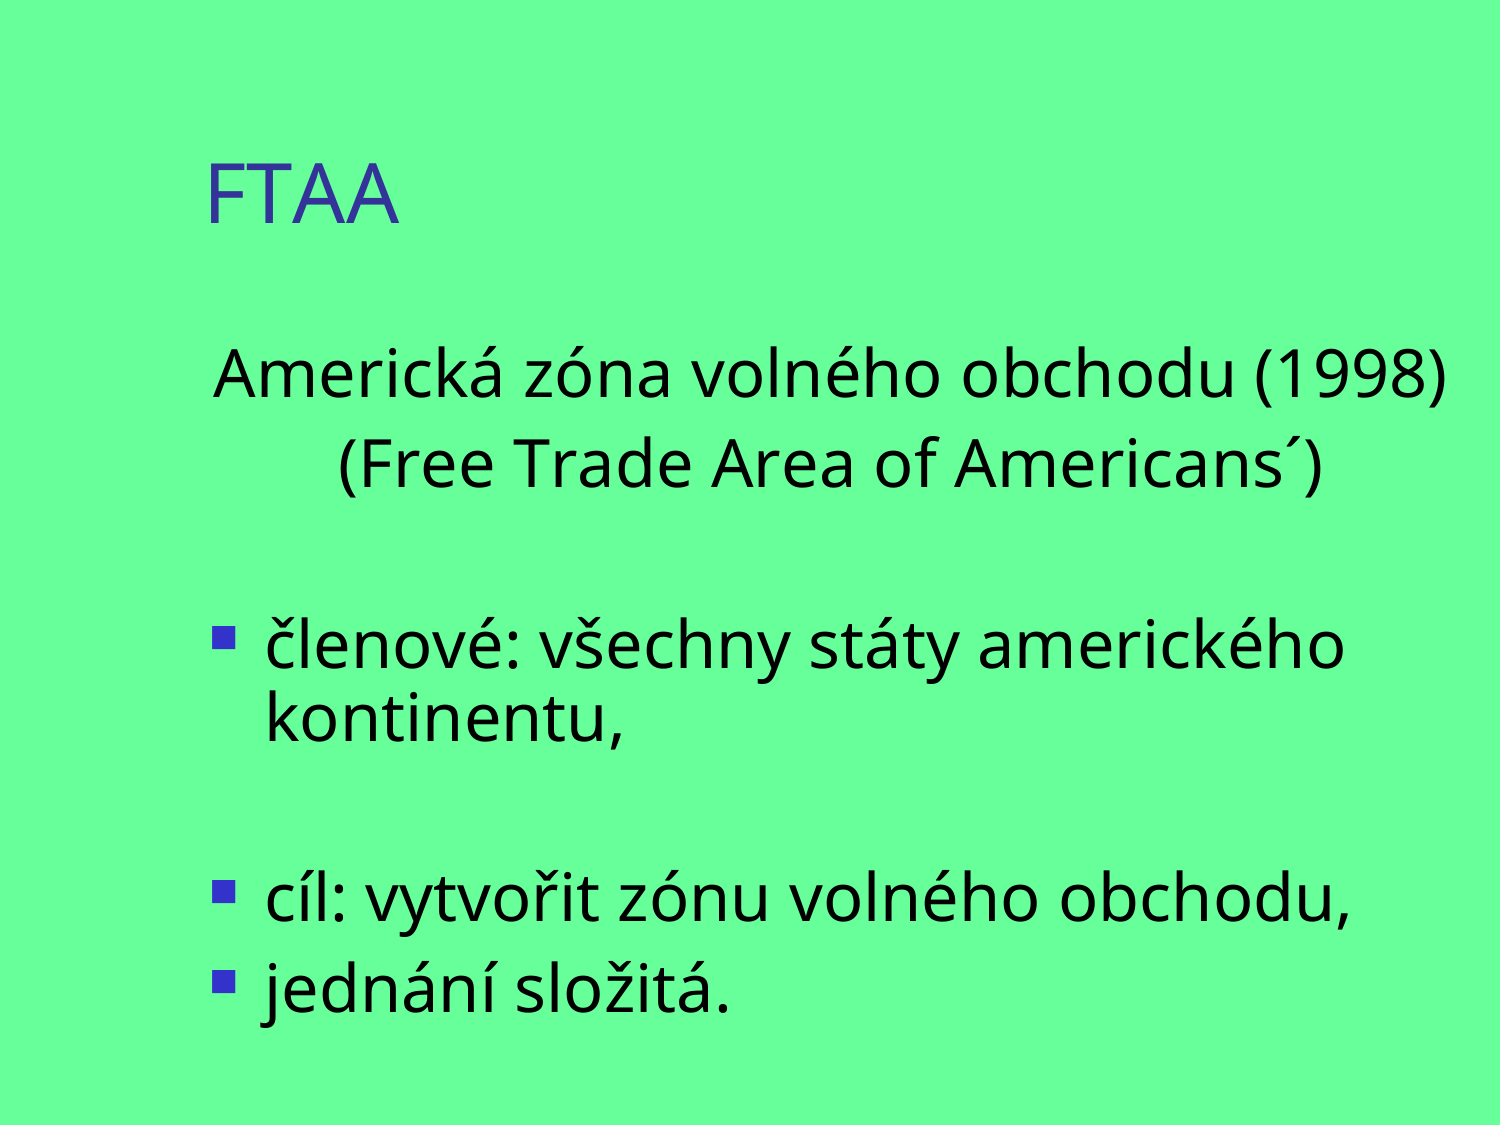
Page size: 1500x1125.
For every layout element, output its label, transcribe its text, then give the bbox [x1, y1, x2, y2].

title FTAA [188, 7, 1468, 248]
list Americká zóna volného obchodu (1998) (Free Trade Area of Americans´) členové: všechny státy amerického kontinentu, cíl: vytvořit zónu volného obchodu, jednání složitá. [193, 331, 1469, 1125]
